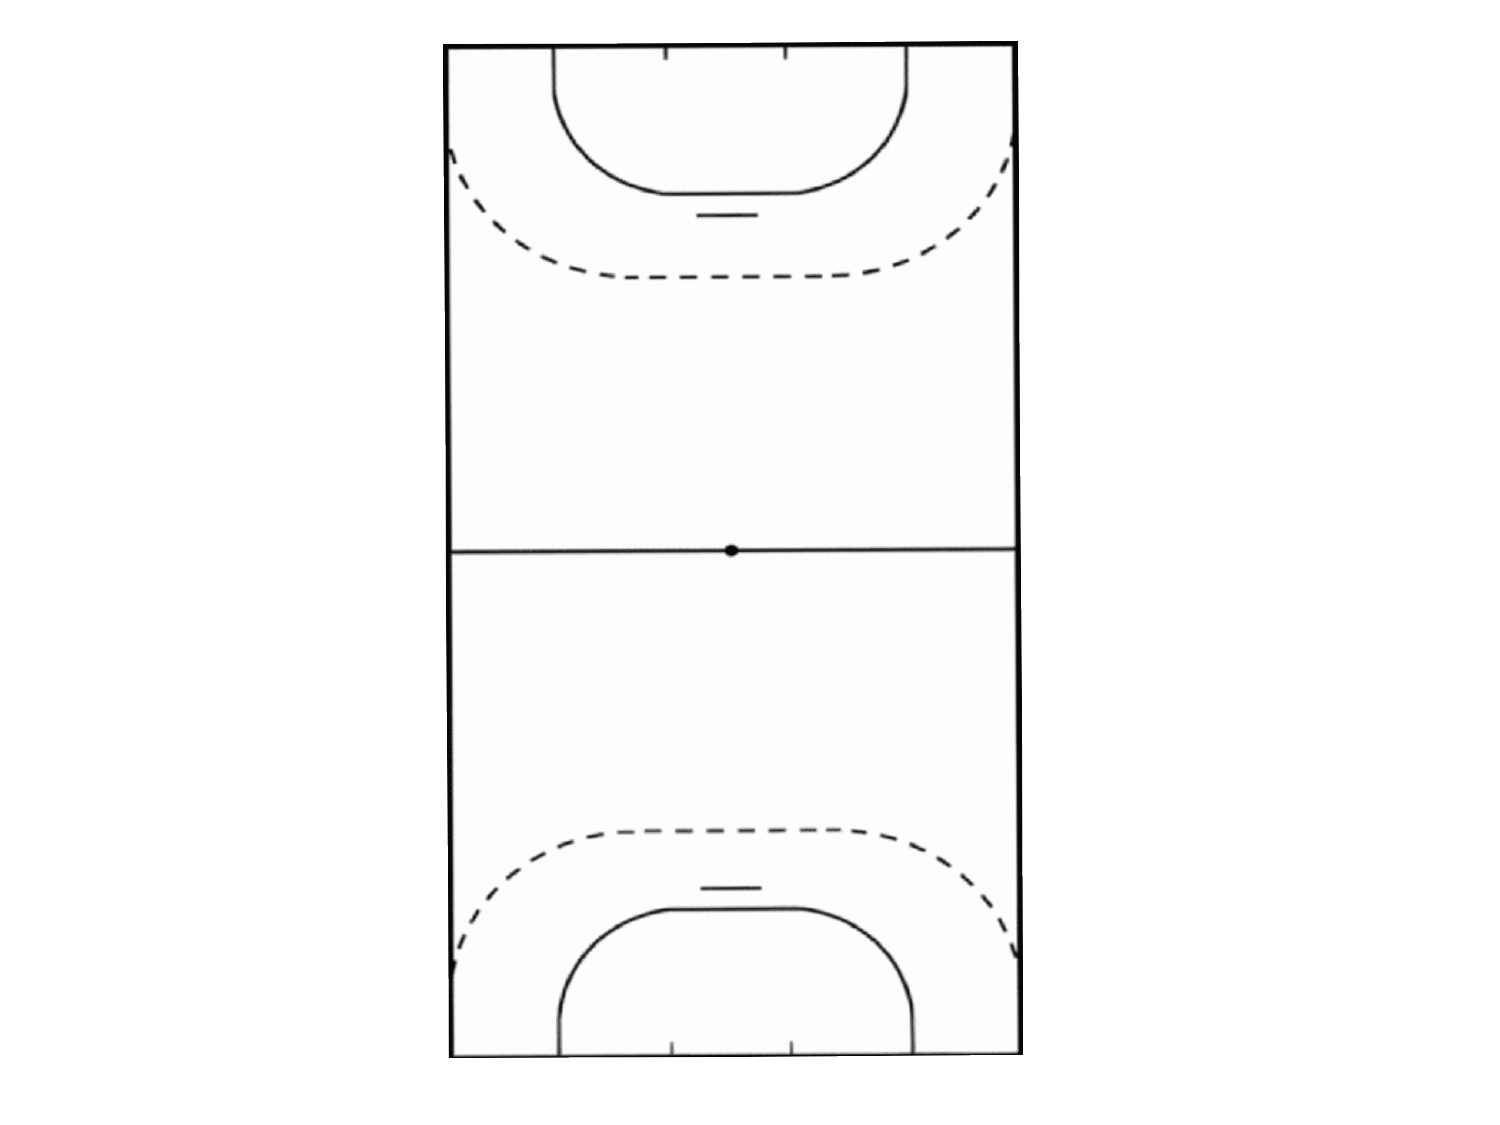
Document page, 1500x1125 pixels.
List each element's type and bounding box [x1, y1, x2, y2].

picture [442, 40, 1023, 1058]
